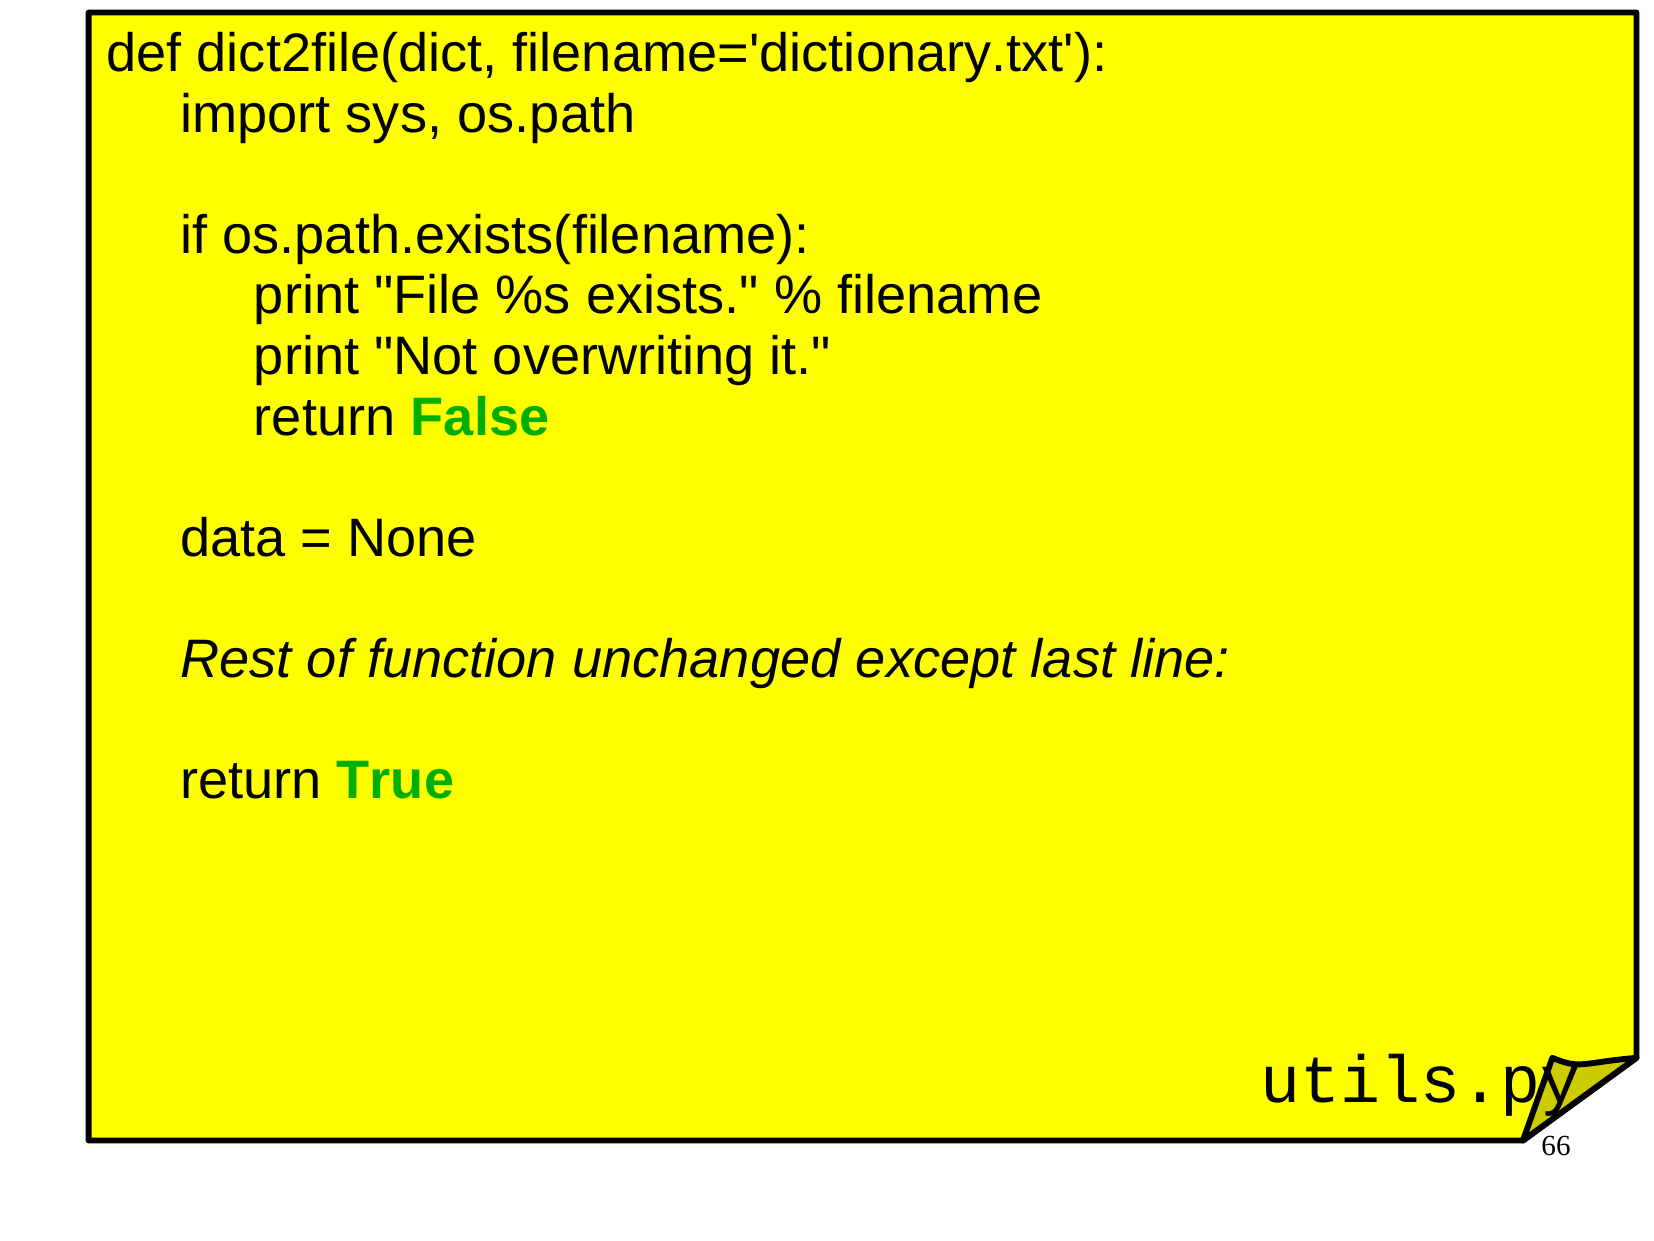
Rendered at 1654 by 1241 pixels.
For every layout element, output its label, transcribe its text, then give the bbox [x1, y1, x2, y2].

text_box def dict2file(dict, filename='dictionary.txt'): import sys, os.path if os.path.exists(filename): print "File %s exists." % filename print "Not overwriting it." return False data = None Rest of function unchanged except last line: return True [88, 12, 1637, 1141]
text_box utils.py [1246, 1039, 1596, 1130]
